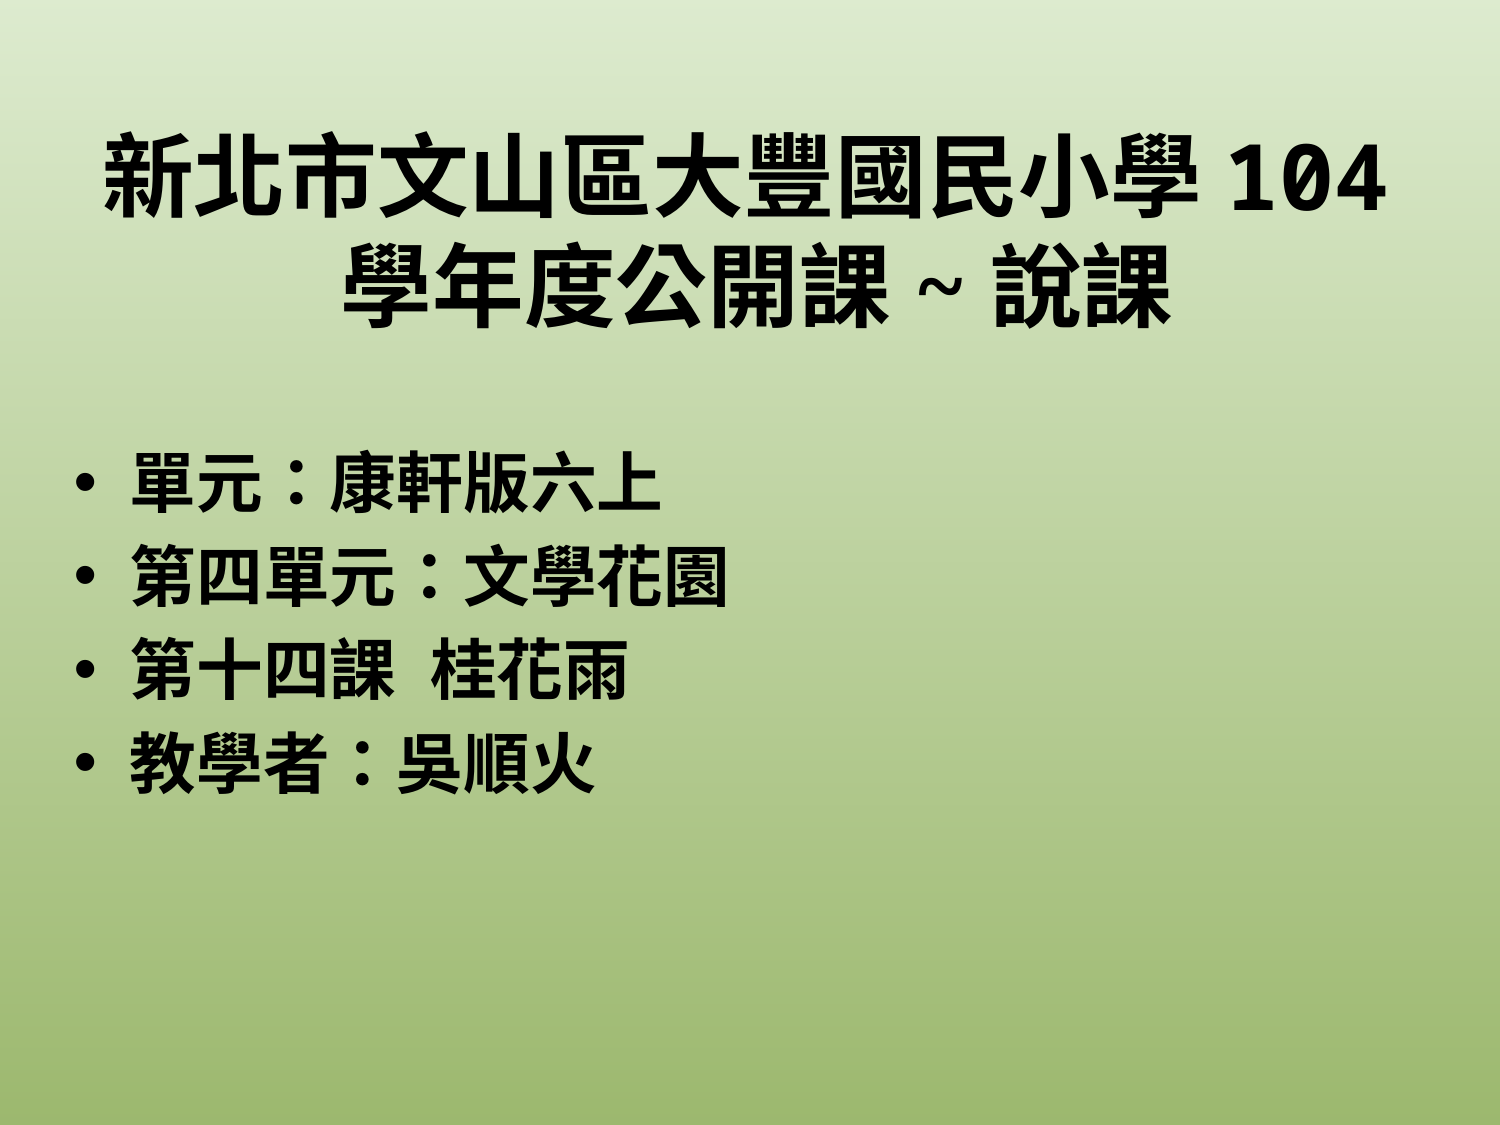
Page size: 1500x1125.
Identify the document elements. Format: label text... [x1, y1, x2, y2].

list 單元：康軒版六上 第四單元：文學花園 第十四課 桂花雨 教學者：吳順火 [58, 433, 1409, 1090]
title 新北市文山區大豐國民小學104學年度公開課~說課 [82, 82, 1432, 375]
